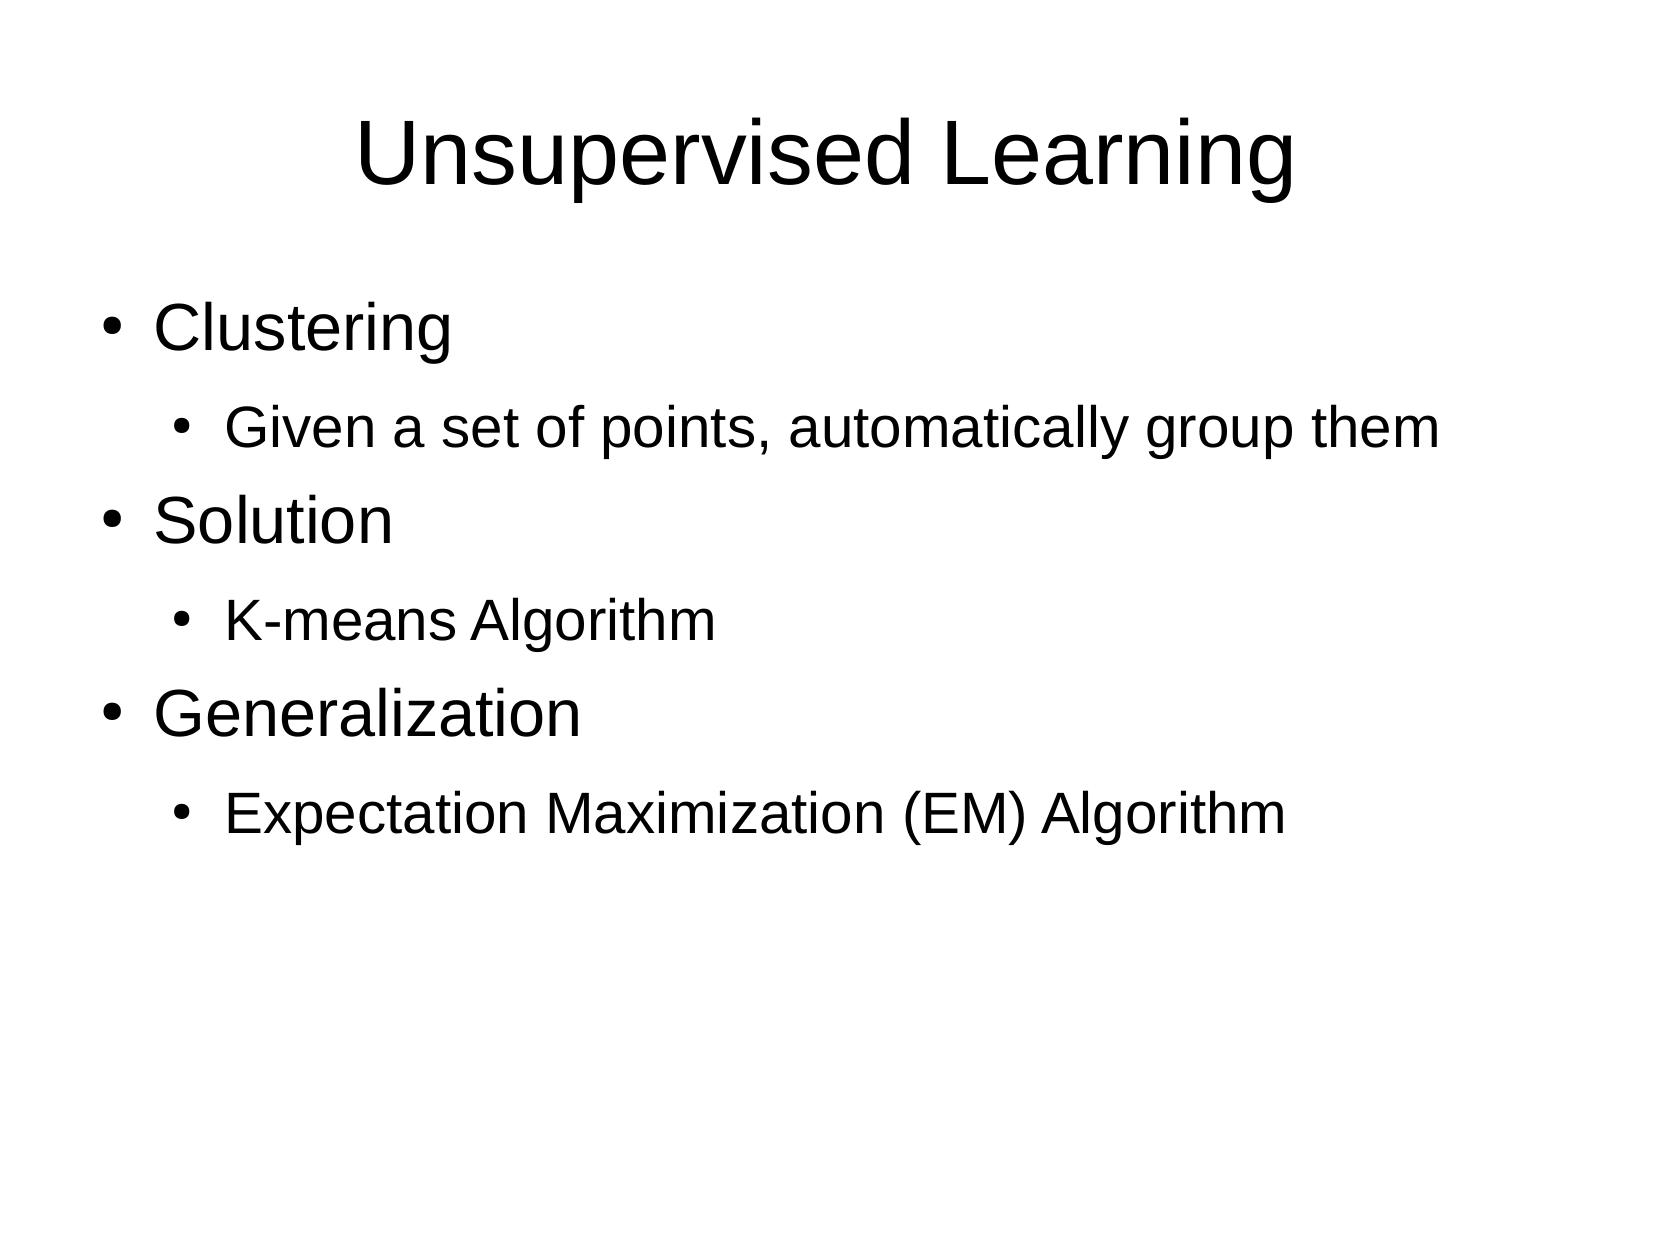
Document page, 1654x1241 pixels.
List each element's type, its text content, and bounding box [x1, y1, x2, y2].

list Clustering Given a set of points, automatically group them Solution K-means Algorithm Generalization Expectation Maximization (EM) Algorithm [82, 290, 1571, 1109]
title Unsupervised Learning [82, 49, 1571, 257]
